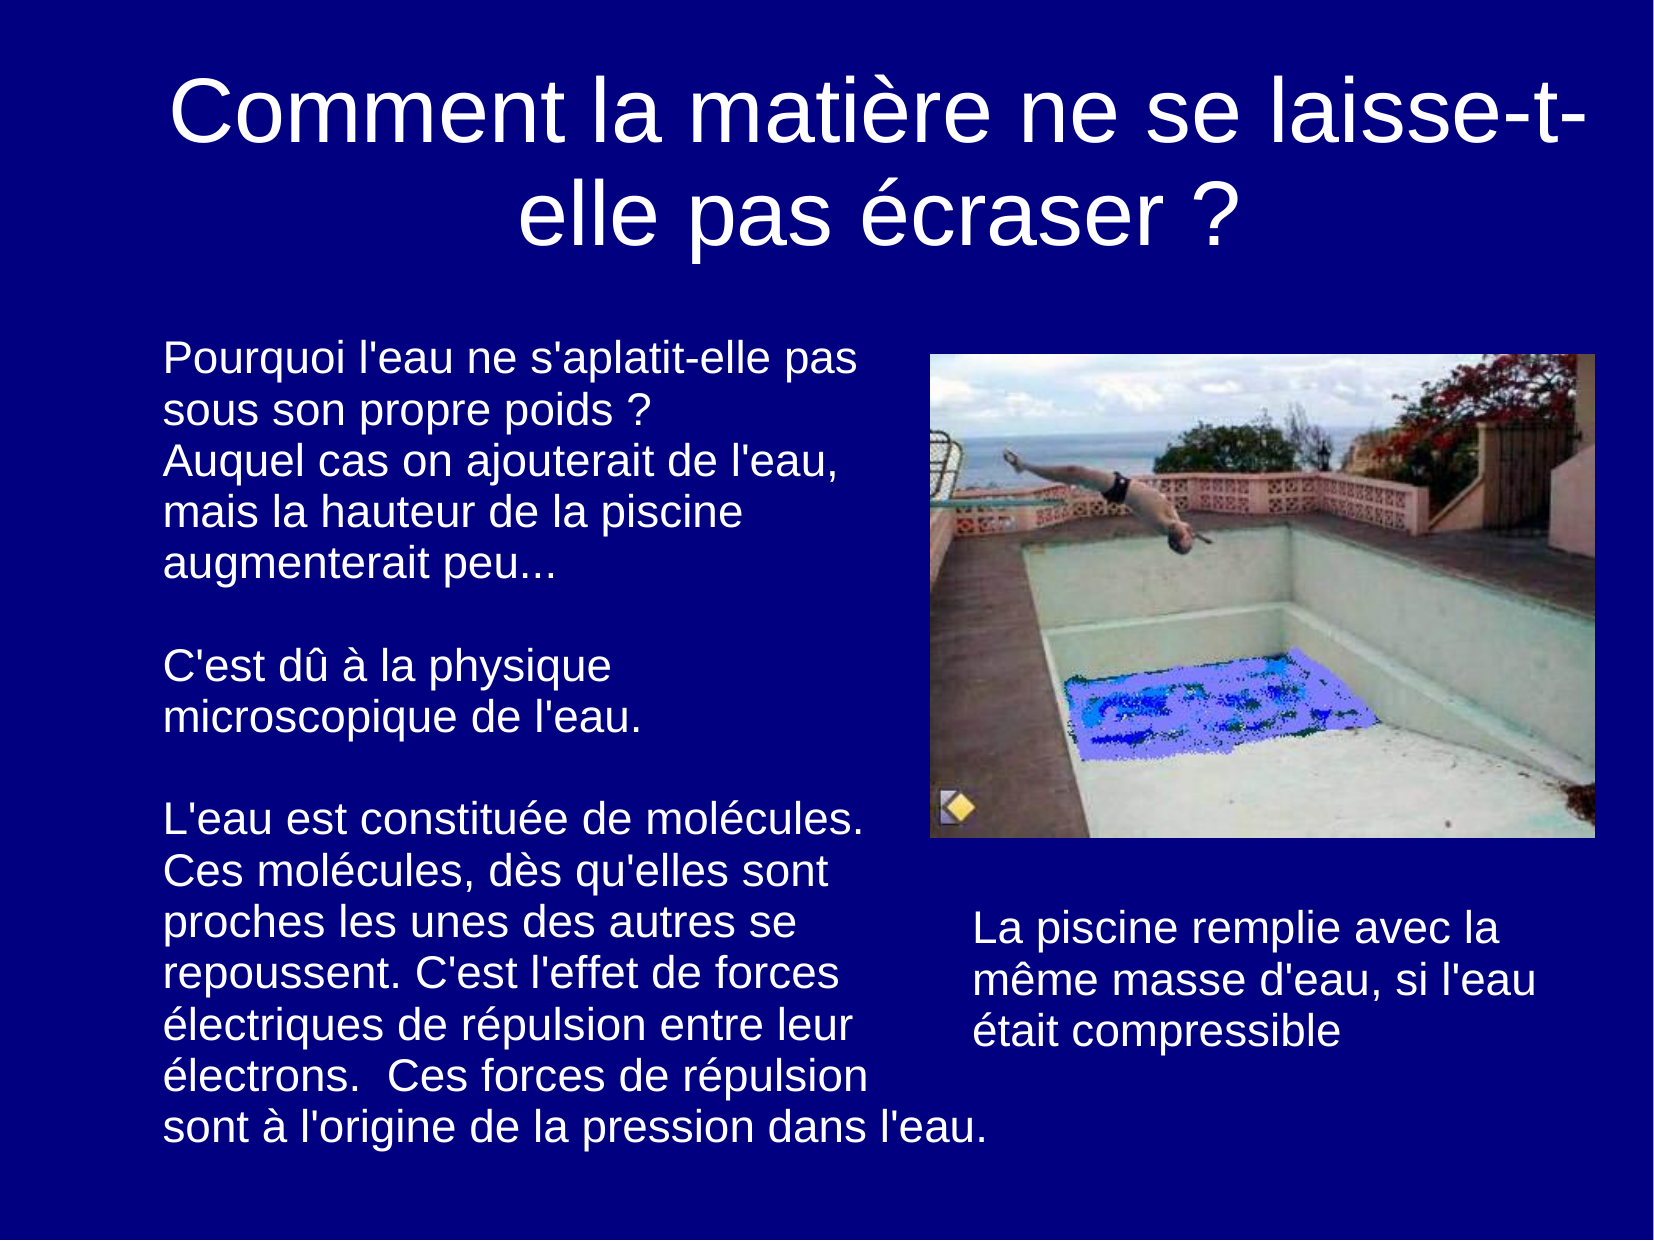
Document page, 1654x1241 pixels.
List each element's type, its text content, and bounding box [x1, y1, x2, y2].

picture [930, 354, 1595, 838]
text_box La piscine remplie avec la même masse d'eau, si l'eau était compressible [957, 895, 1565, 1063]
title Comment la matière ne se laisse-t-elle pas écraser ? [135, 58, 1625, 266]
text_box Pourquoi l'eau ne s'aplatit-elle pas sous son propre poids ? Auquel cas on ajouterait de l'eau, mais la hauteur de la piscine augmenterait peu... C'est dû à la physique microscopique de l'eau. L'eau est constituée de molécules. Ces molécules, dès qu'elles sont proches les unes des autres se repoussent. C'est l'effet de forces électriques de répulsion entre leur électrons. Ces forces de répulsion sont à l'origine de la pression dans l'eau. [147, 324, 1004, 1157]
